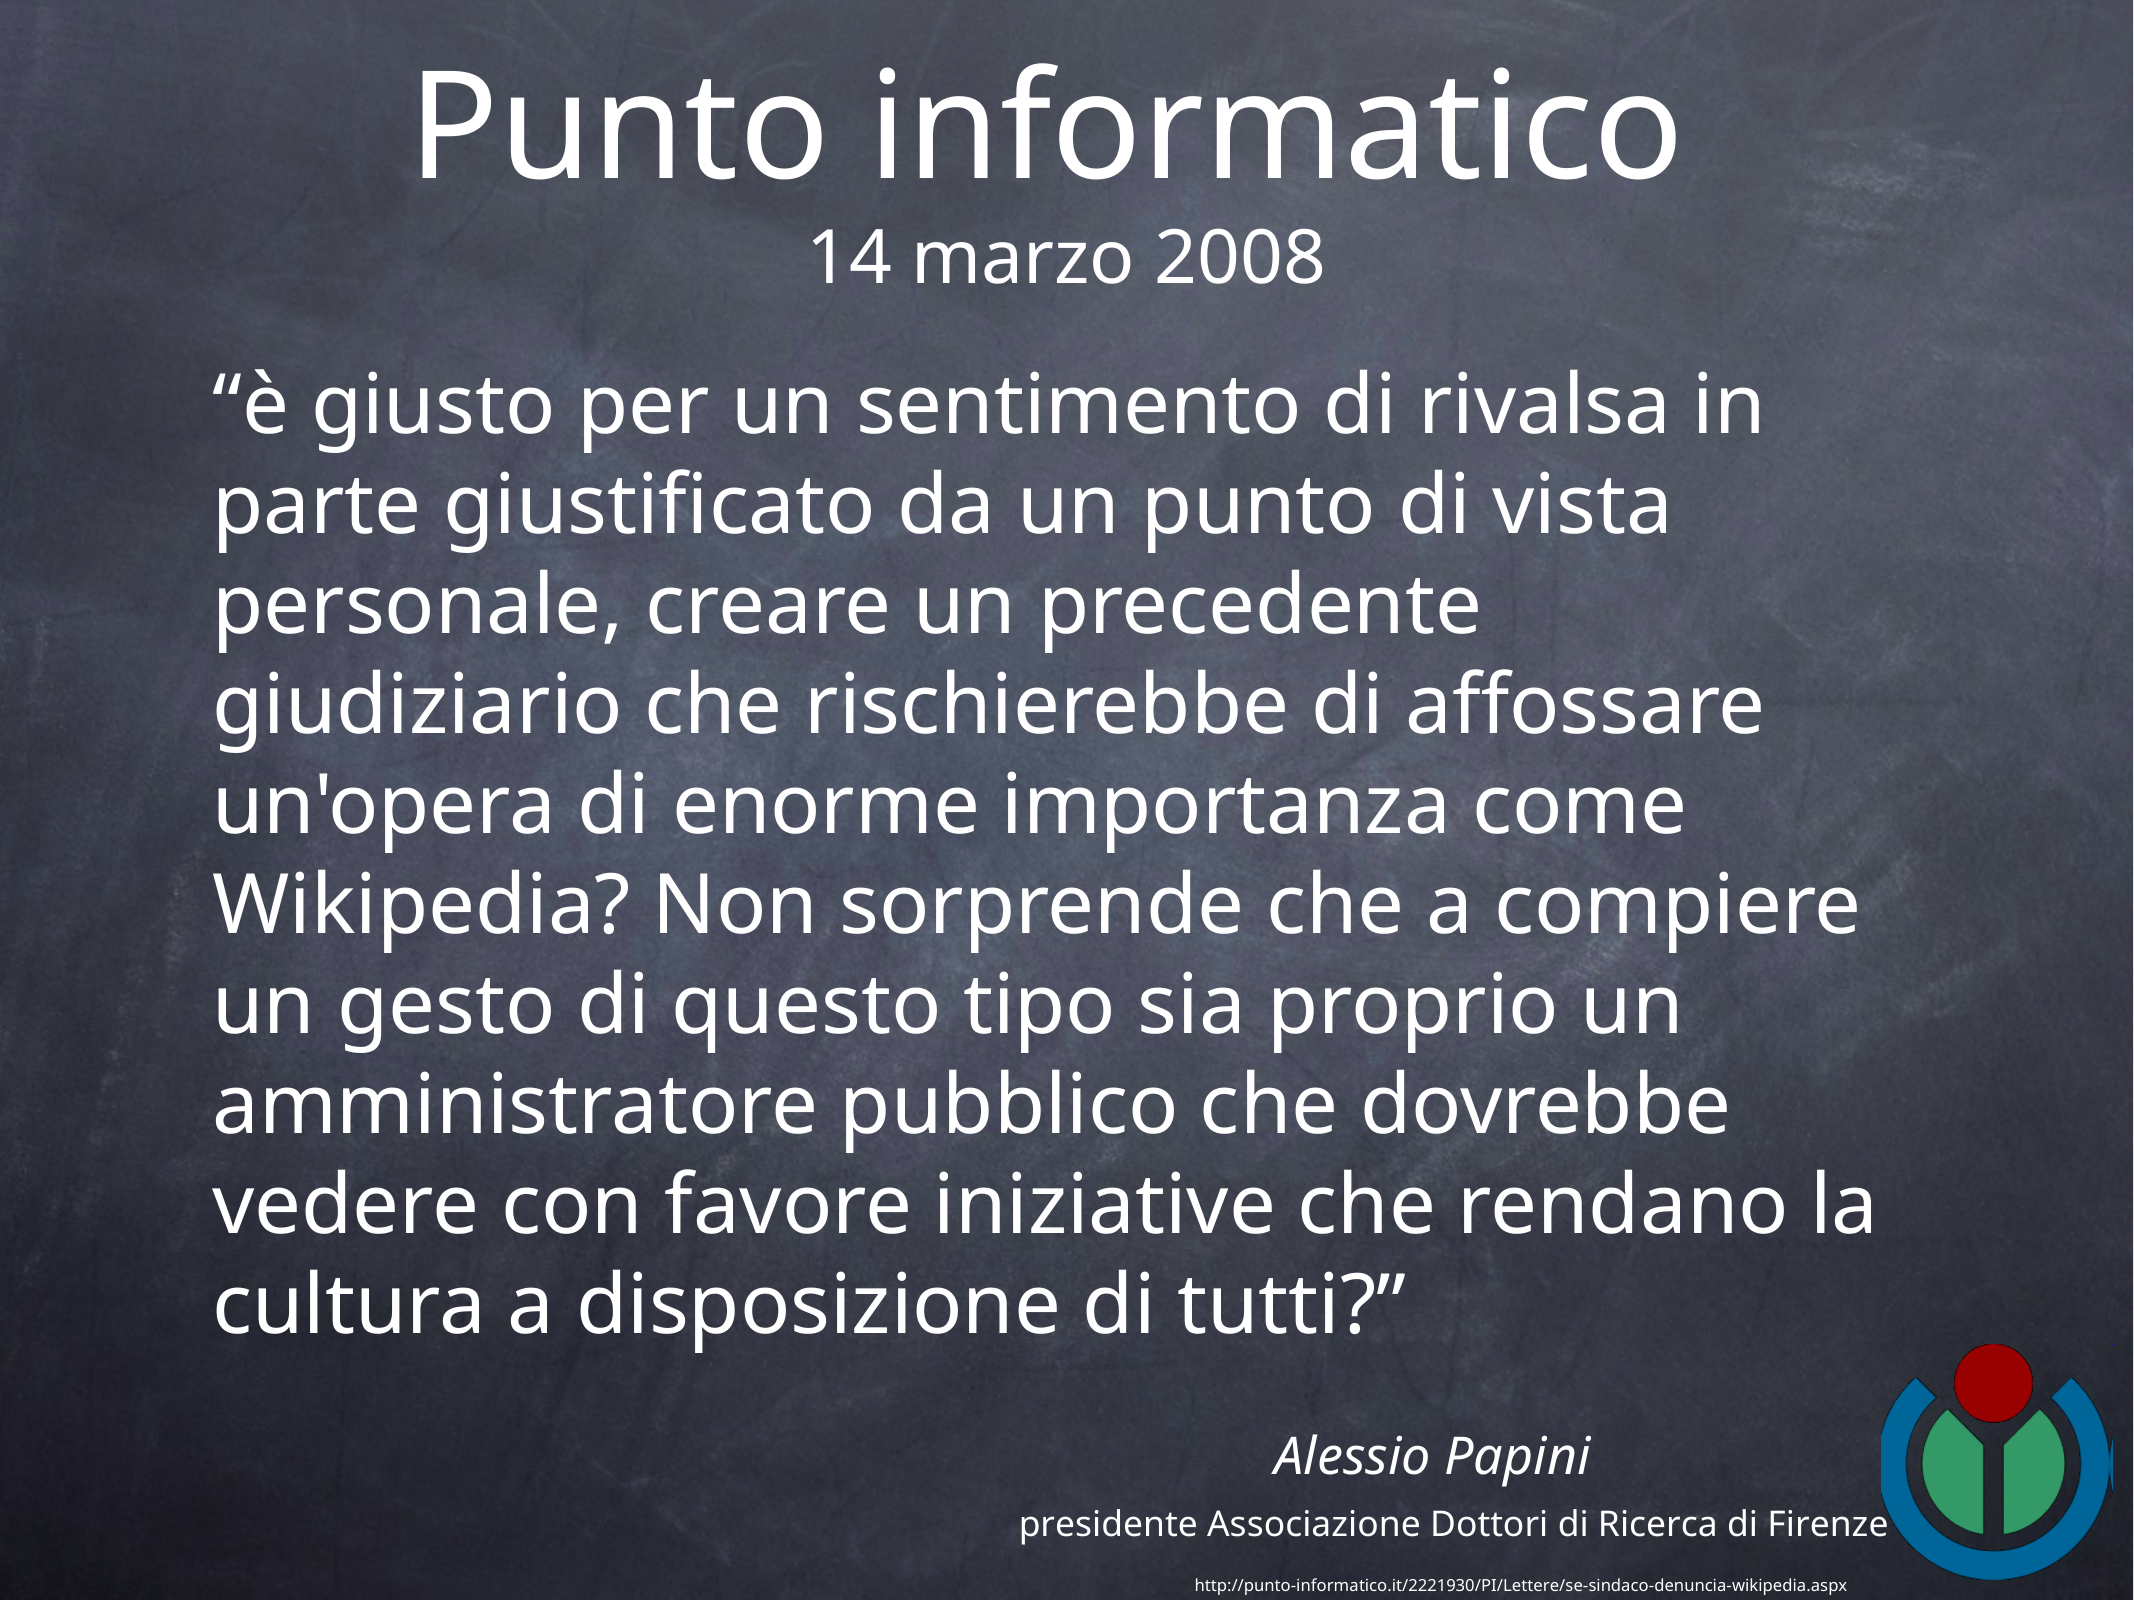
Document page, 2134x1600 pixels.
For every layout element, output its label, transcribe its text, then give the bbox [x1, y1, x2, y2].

title Punto informatico 14 marzo 2008 [208, 0, 1925, 377]
text_box Alessio Papini presidente Associazione Dottori di Ricerca di Firenze [629, 1414, 2134, 1556]
picture [0, 0, 2134, 1600]
text_box http://punto-informatico.it/2221930/PI/Lettere/se-sindaco-denuncia-wikipedia.aspx [1130, 1566, 1913, 1600]
list “è giusto per un sentimento di rivalsa in parte giustificato da un punto di vista personale, creare un precedente giudiziario che rischierebbe di affossare un'opera di enorme importanza come Wikipedia? Non sorprende che a compiere un gesto di questo tipo sia proprio un amministratore pubblico che dovrebbe vedere con favore iniziative che rendano la cultura a disposizione di tutti?” [204, 341, 1921, 1359]
